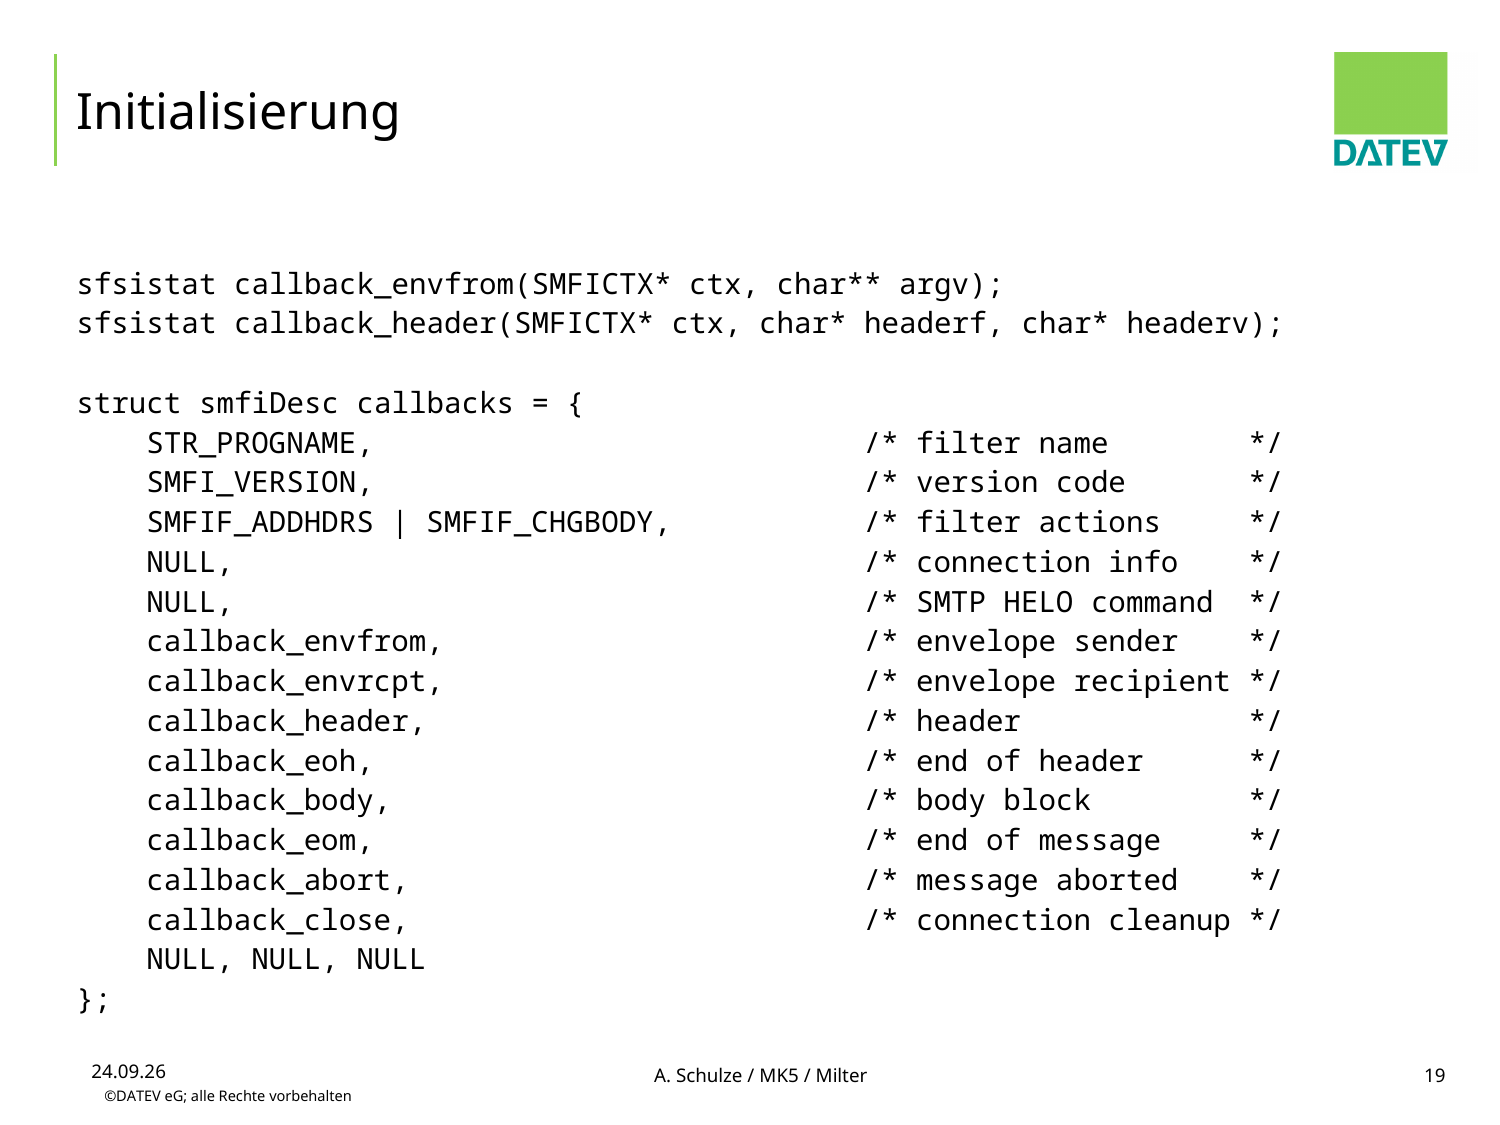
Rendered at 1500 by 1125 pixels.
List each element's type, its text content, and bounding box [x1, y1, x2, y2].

subtitle sfsistat callback_envfrom(SMFICTX* ctx, char** argv); sfsistat callback_header(SMFICTX* ctx, char* headerf, char* headerv); struct smfiDesc callbacks = { STR_PROGNAME, /* filter name */ SMFI_VERSION, /* version code */ SMFIF_ADDHDRS | SMFIF_CHGBODY, /* filter actions */ NULL, /* connection info */ NULL, /* SMTP HELO command */ callback_envfrom, /* envelope sender */ callback_envrcpt, /* envelope recipient */ callback_header, /* header */ callback_eoh, /* end of header */ callback_body, /* body block */ callback_eom, /* end of message */ callback_abort, /* message aborted */ callback_close, /* connection cleanup */ NULL, NULL, NULL }; [76, 249, 1447, 1032]
title Initialisierung [76, 39, 1235, 182]
picture [1333, 52, 1478, 173]
